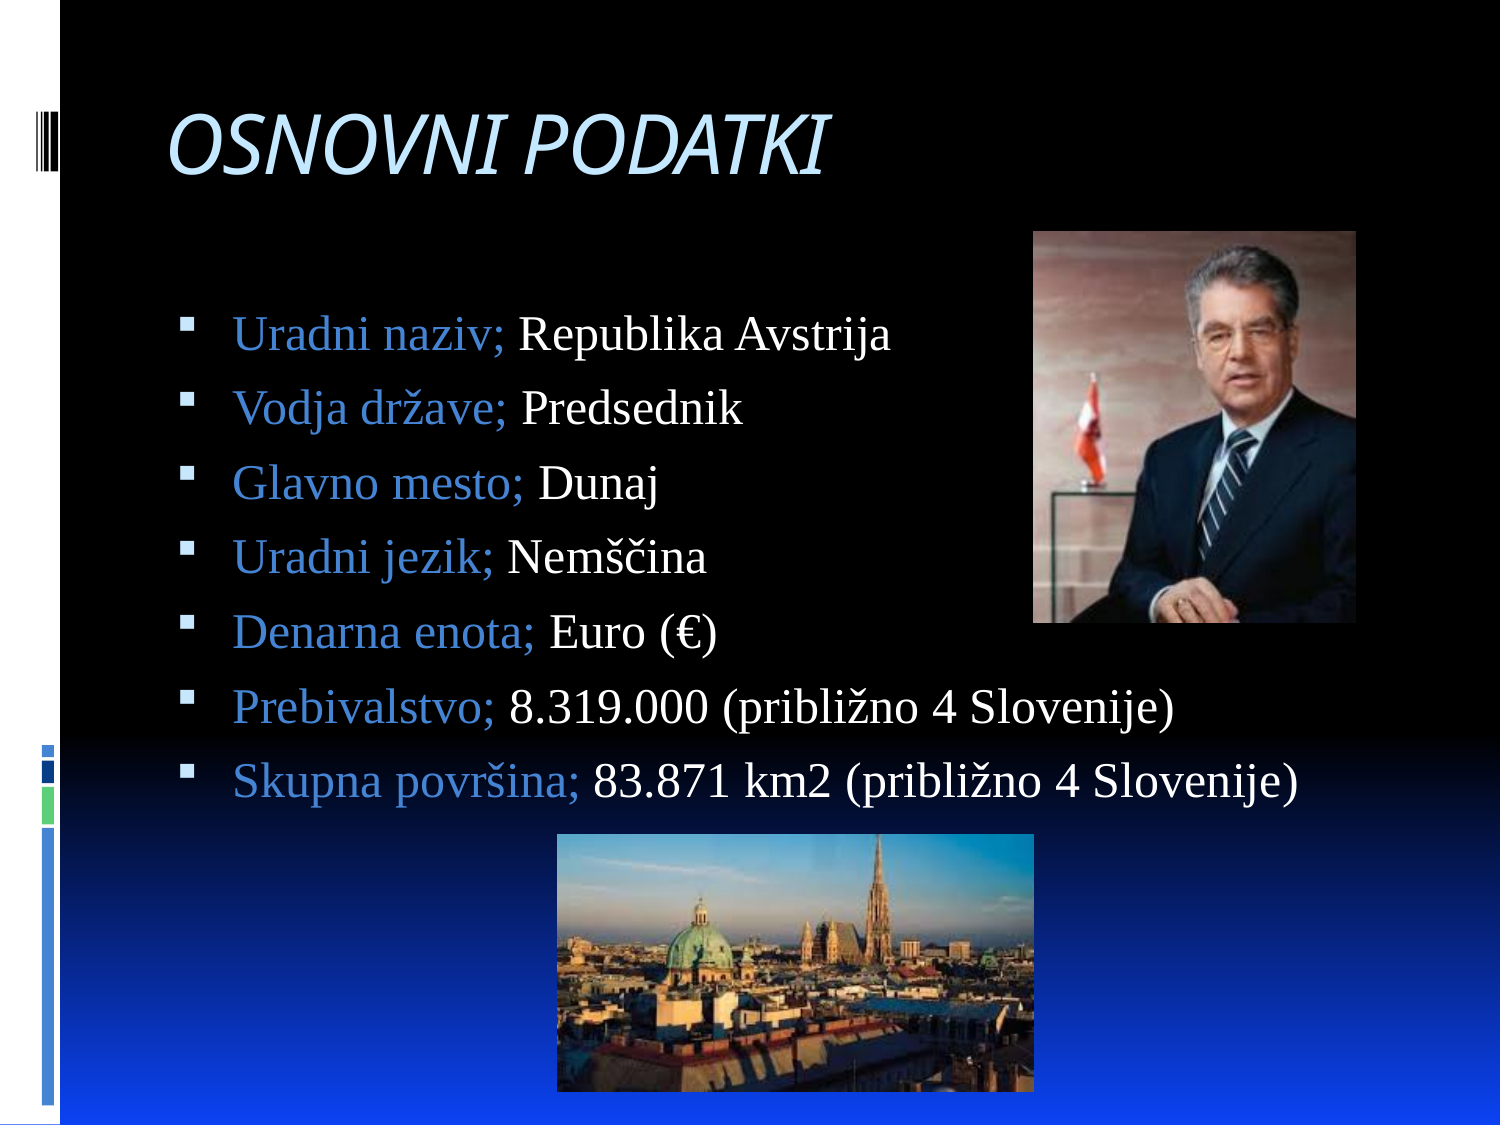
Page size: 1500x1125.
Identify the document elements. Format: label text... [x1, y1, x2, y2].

picture [557, 834, 1034, 1092]
picture [1033, 231, 1356, 623]
list Uradni naziv; Republika Avstrija Vodja države; Predsednik Glavno mesto; Dunaj Uradni jezik; Nemščina Denarna enota; Euro (€) Prebivalstvo; 8.319.000 (približno 4 Slovenije) Skupna površina; 83.871 km2 (približno 4 Slovenije) [150, 292, 1425, 1043]
title OSNOVNI PODATKI [150, 84, 1425, 235]
